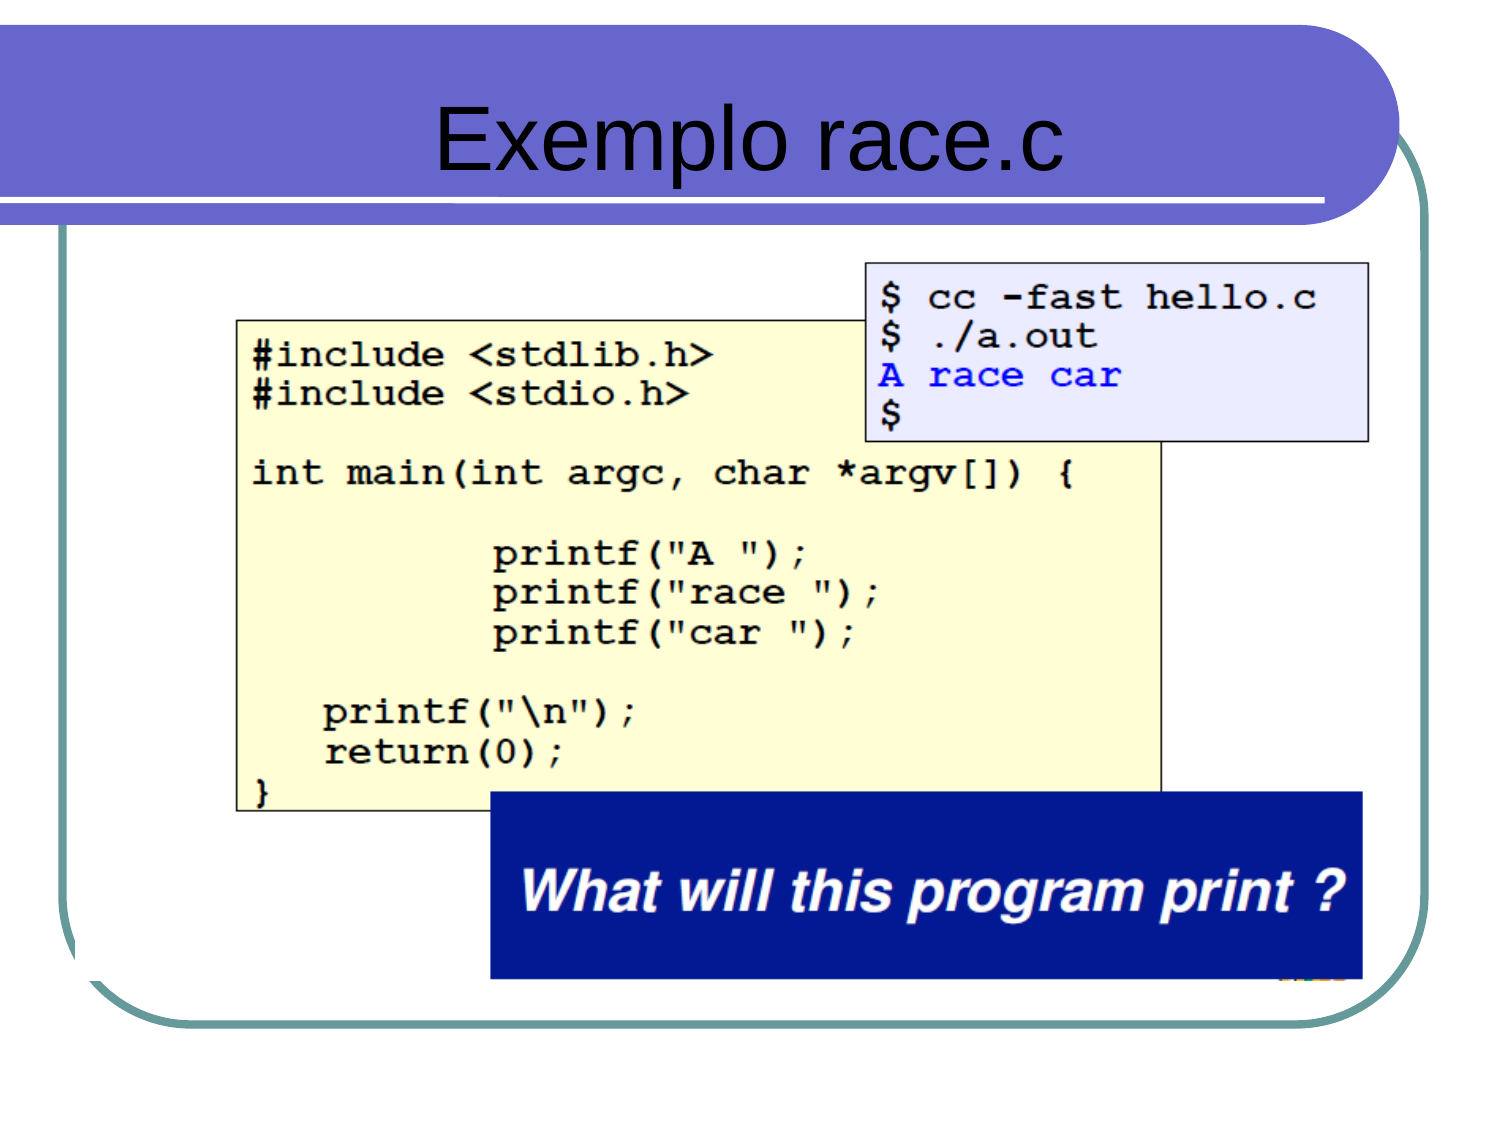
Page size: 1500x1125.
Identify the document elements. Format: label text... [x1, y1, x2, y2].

picture [75, 247, 1382, 981]
title Exemplo race.c [75, 44, 1425, 233]
